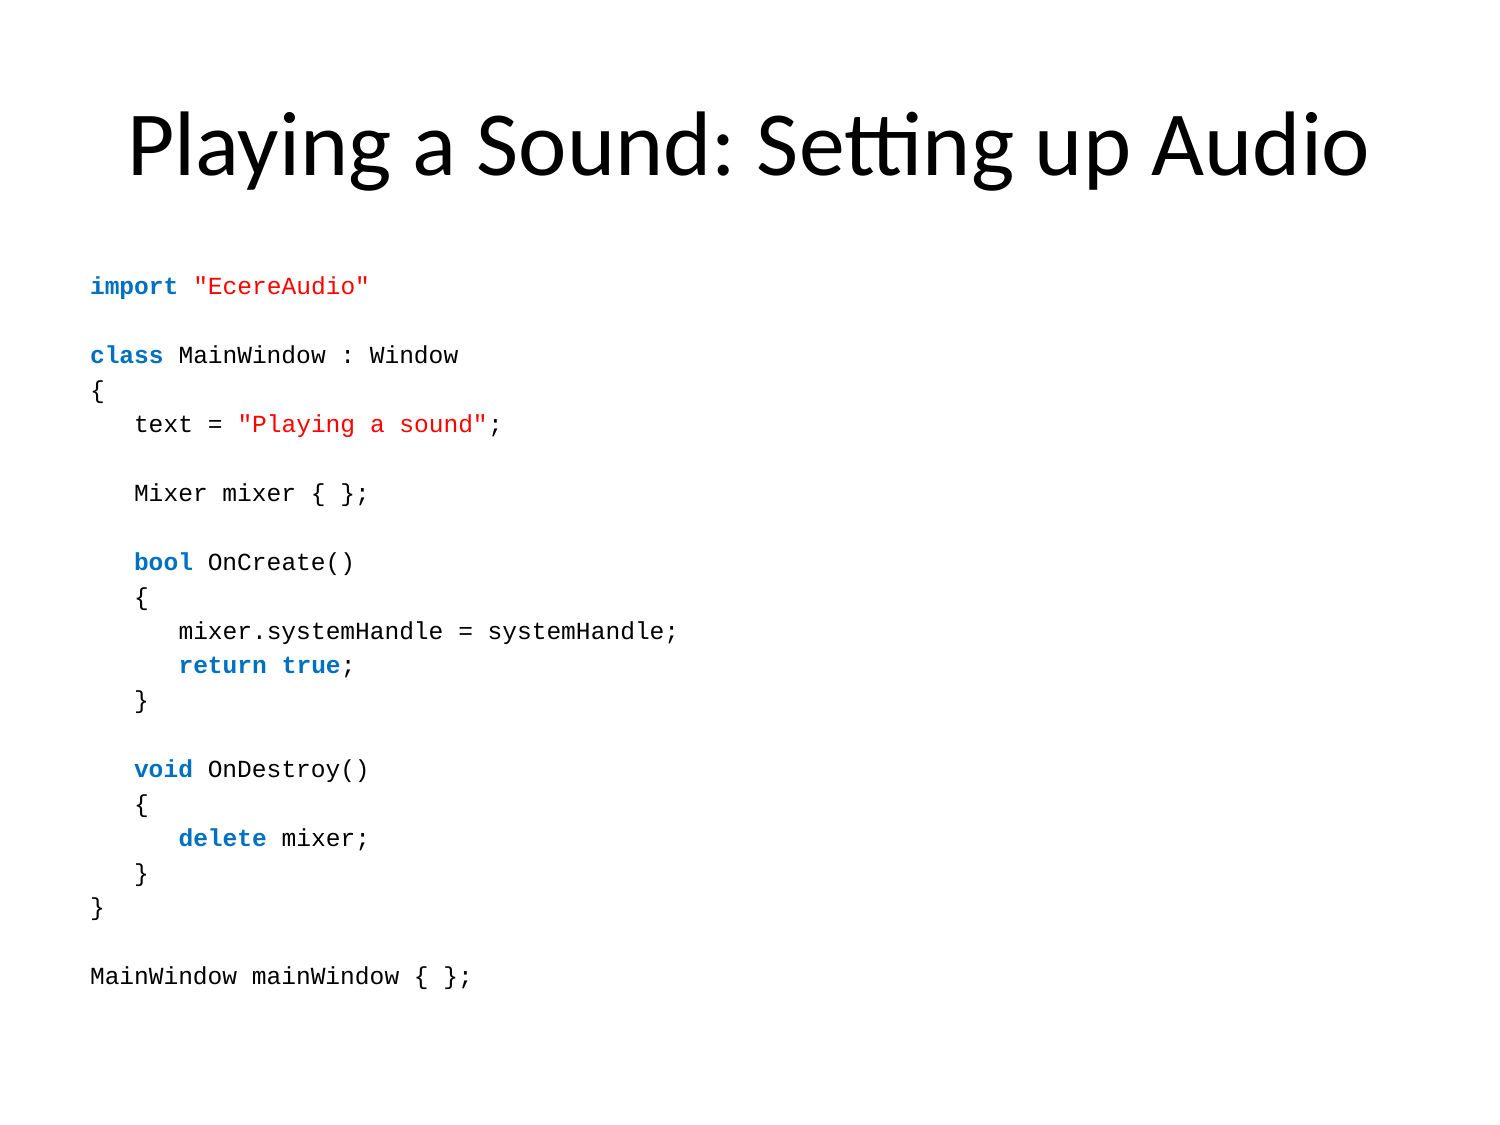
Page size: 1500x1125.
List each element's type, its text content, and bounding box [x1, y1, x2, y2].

list import "EcereAudio" class MainWindow : Window { text = "Playing a sound"; Mixer mixer { }; bool OnCreate() { mixer.systemHandle = systemHandle; return true; } void OnDestroy() { delete mixer; } } MainWindow mainWindow { }; [75, 262, 1425, 1005]
title Playing a Sound: Setting up Audio [75, 45, 1425, 233]
